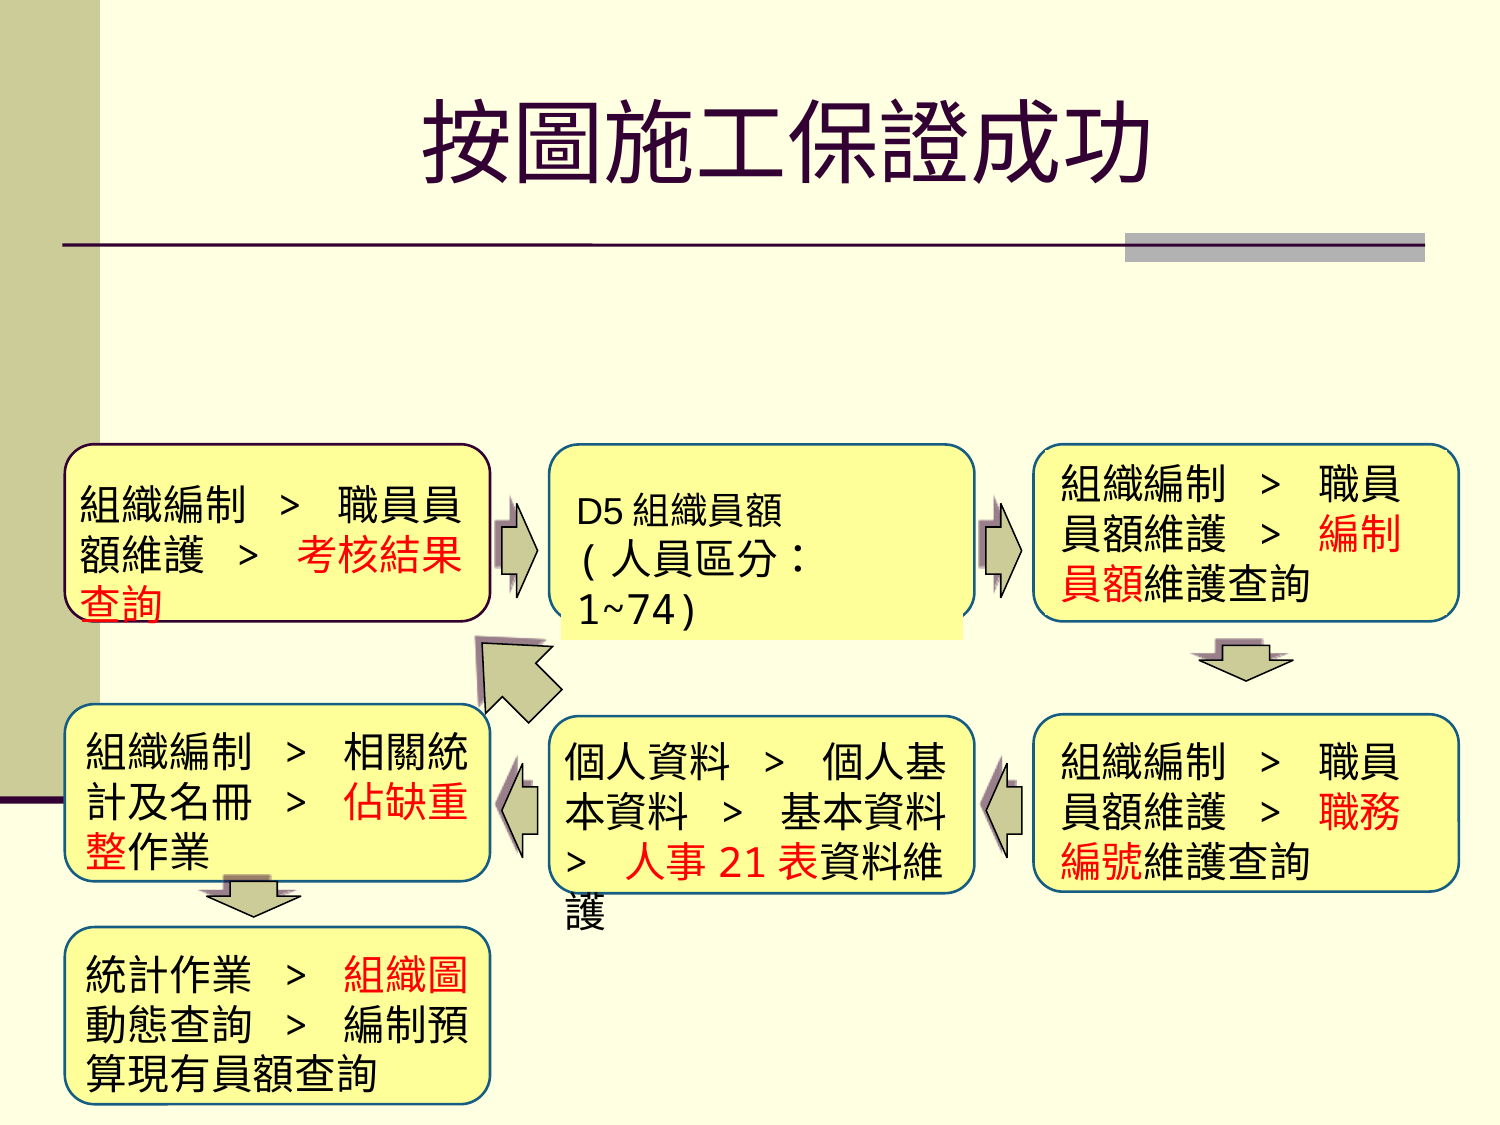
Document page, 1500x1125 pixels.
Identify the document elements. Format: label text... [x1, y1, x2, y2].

text_box [1033, 714, 1459, 888]
text_box [64, 444, 490, 596]
title 按圖施工保證成功 [150, 45, 1426, 234]
text_box [549, 444, 975, 616]
text_box [501, 763, 538, 858]
text_box [1198, 645, 1294, 682]
text_box [501, 503, 538, 598]
text_box 個人資料 > 個人基本資料 > 基本資料 > 人事21表資料維護 [549, 728, 974, 943]
text_box 組織編制 > 職員員額維護 > 職務編號維護查詢 [1045, 728, 1444, 893]
text_box [482, 642, 562, 723]
text_box [206, 881, 302, 918]
text_box 統計作業 > 組織圖動態查詢 > 編制預算現有員額查詢 [71, 941, 490, 1106]
text_box [64, 927, 486, 1093]
text_box 組織編制 > 職員員額維護 > 編制員額維護查詢 [1045, 450, 1447, 615]
text_box 組織編制 > 職員員額維護 > 考核結果查詢 [65, 471, 514, 636]
text_box [555, 716, 969, 728]
text_box D5組織員額 (人員區分：1~74) [561, 480, 963, 640]
text_box [986, 763, 1022, 858]
text_box 組織編制 > 相關統計及名冊 > 佔缺重整作業 [71, 718, 490, 883]
text_box [1033, 444, 1459, 622]
text_box [64, 704, 486, 870]
text_box [985, 503, 1022, 598]
